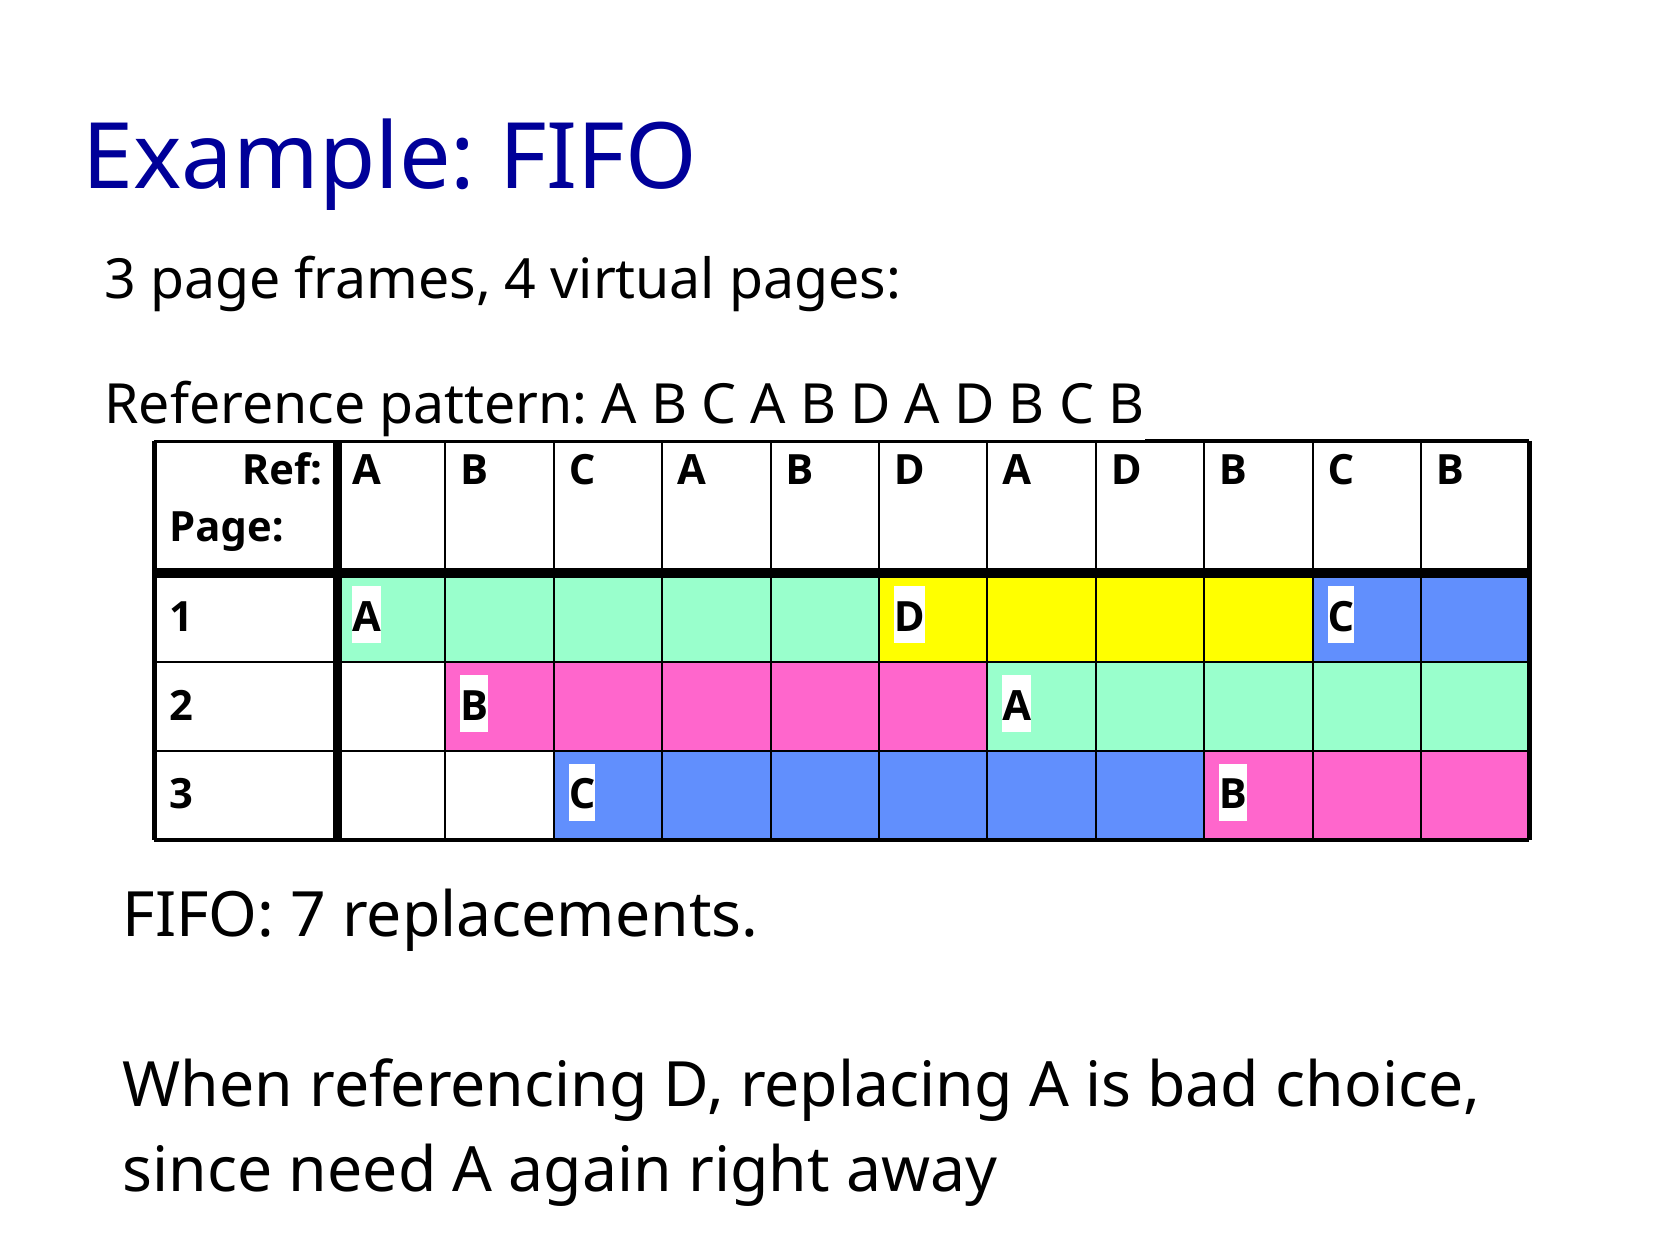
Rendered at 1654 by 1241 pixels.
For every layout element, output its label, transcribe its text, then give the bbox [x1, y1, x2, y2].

text_box C [555, 443, 661, 568]
text_box [663, 663, 770, 750]
text_box [1314, 663, 1420, 750]
text_box C [555, 752, 661, 838]
text_box FIFO: 7 replacements. When referencing D, replacing A is bad choice, since need A again right away [105, 858, 1621, 1156]
text_box [1422, 578, 1527, 661]
text_box D [1097, 443, 1203, 568]
text_box [1205, 663, 1312, 750]
text_box C [1314, 578, 1420, 661]
text_box D [880, 443, 986, 568]
text_box A [663, 443, 770, 568]
text_box [988, 578, 1095, 661]
text_box A [988, 663, 1095, 750]
text_box [555, 663, 661, 750]
text_box [663, 578, 770, 661]
text_box B [446, 443, 553, 568]
text_box [1097, 578, 1203, 661]
list 3 page frames, 4 virtual pages: Reference pattern: A B C A B D A D B C B [75, 240, 1586, 441]
text_box B [1205, 443, 1312, 568]
text_box Ref: Page: [157, 443, 333, 568]
text_box [988, 752, 1095, 838]
text_box D [880, 578, 986, 661]
text_box B [1205, 752, 1312, 838]
text_box [772, 752, 878, 838]
text_box [772, 578, 878, 661]
text_box [880, 752, 986, 838]
title Example: FIFO [82, 49, 1571, 240]
text_box [1422, 752, 1527, 838]
text_box A [342, 443, 444, 568]
text_box [1097, 752, 1203, 838]
text_box 1 [157, 578, 333, 661]
text_box [1422, 663, 1527, 750]
text_box [1314, 752, 1420, 838]
text_box [1205, 578, 1312, 661]
text_box B [772, 443, 878, 568]
text_box 3 [157, 752, 333, 838]
text_box A [988, 443, 1095, 568]
text_box C [1314, 443, 1420, 568]
text_box B [1422, 443, 1527, 568]
text_box [663, 752, 770, 838]
text_box [555, 578, 661, 661]
text_box 2 [157, 663, 333, 750]
text_box [446, 578, 553, 661]
text_box [772, 663, 878, 750]
text_box [1097, 663, 1203, 750]
text_box [880, 663, 986, 750]
text_box B [446, 663, 553, 750]
text_box A [342, 578, 444, 661]
